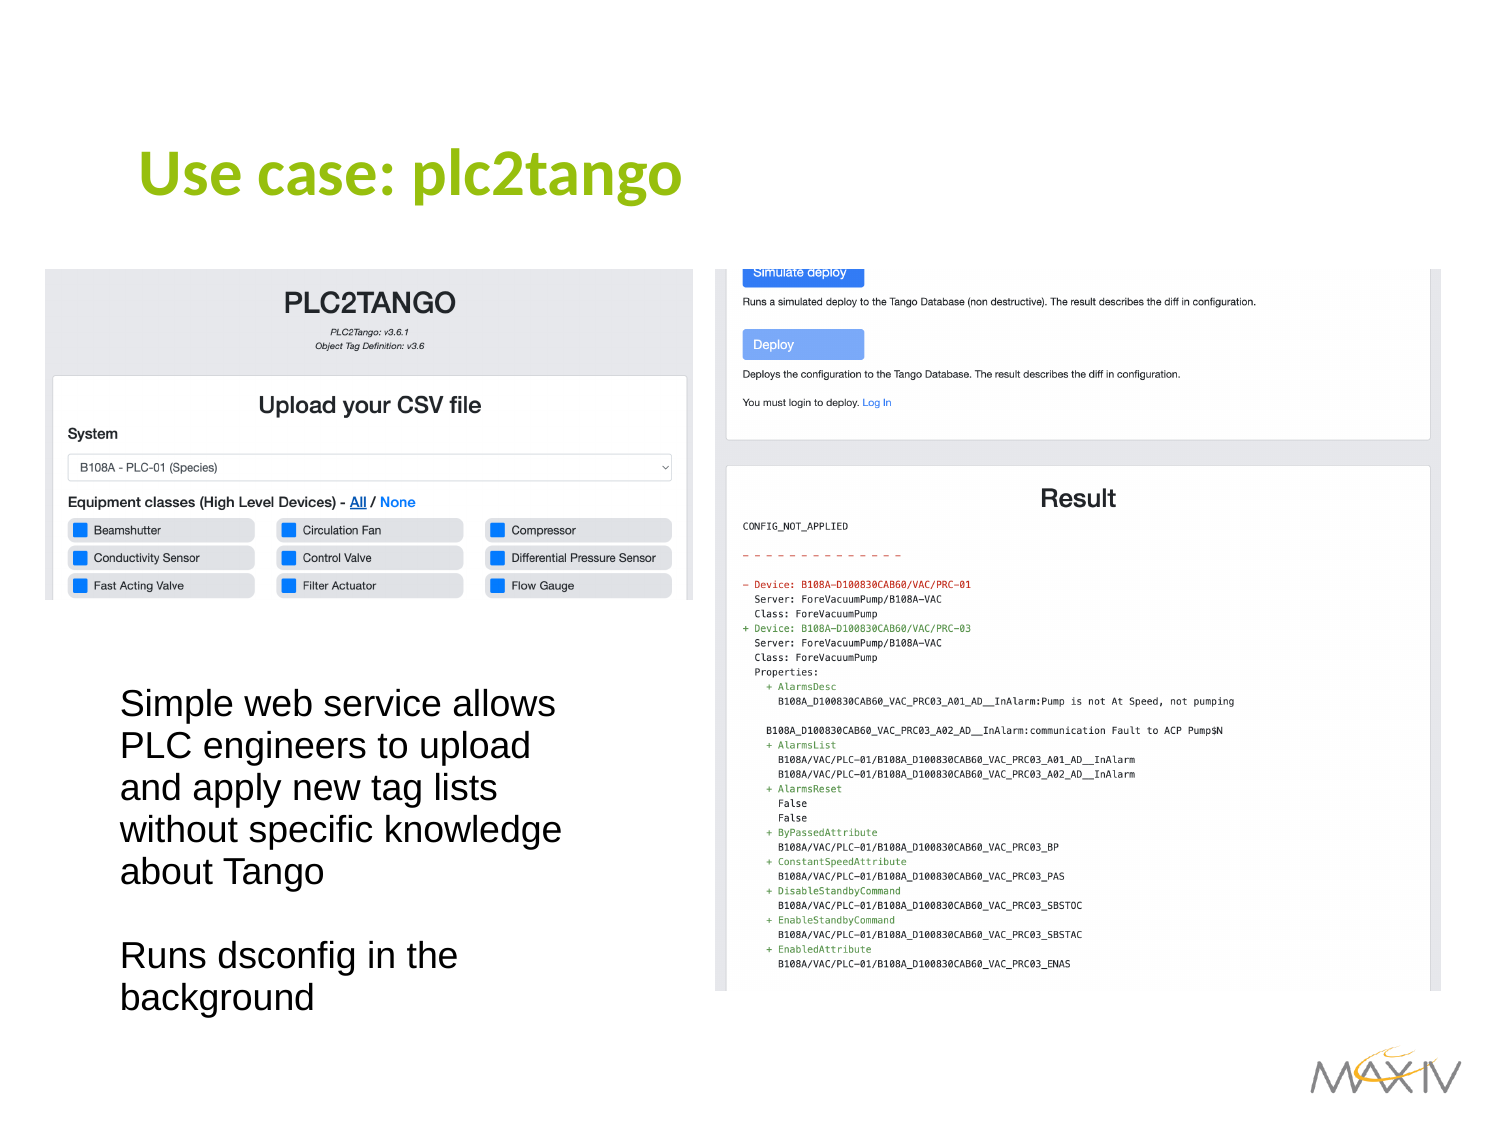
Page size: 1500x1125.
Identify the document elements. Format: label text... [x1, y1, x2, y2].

title Use case: plc2tango [123, 28, 1370, 217]
picture [1309, 1045, 1463, 1094]
text_box Simple web service allows PLC engineers to upload and apply new tag lists without specific knowledge about Tango Runs dsconfig in the background [105, 675, 616, 1026]
picture [45, 269, 693, 601]
picture [715, 269, 1441, 991]
